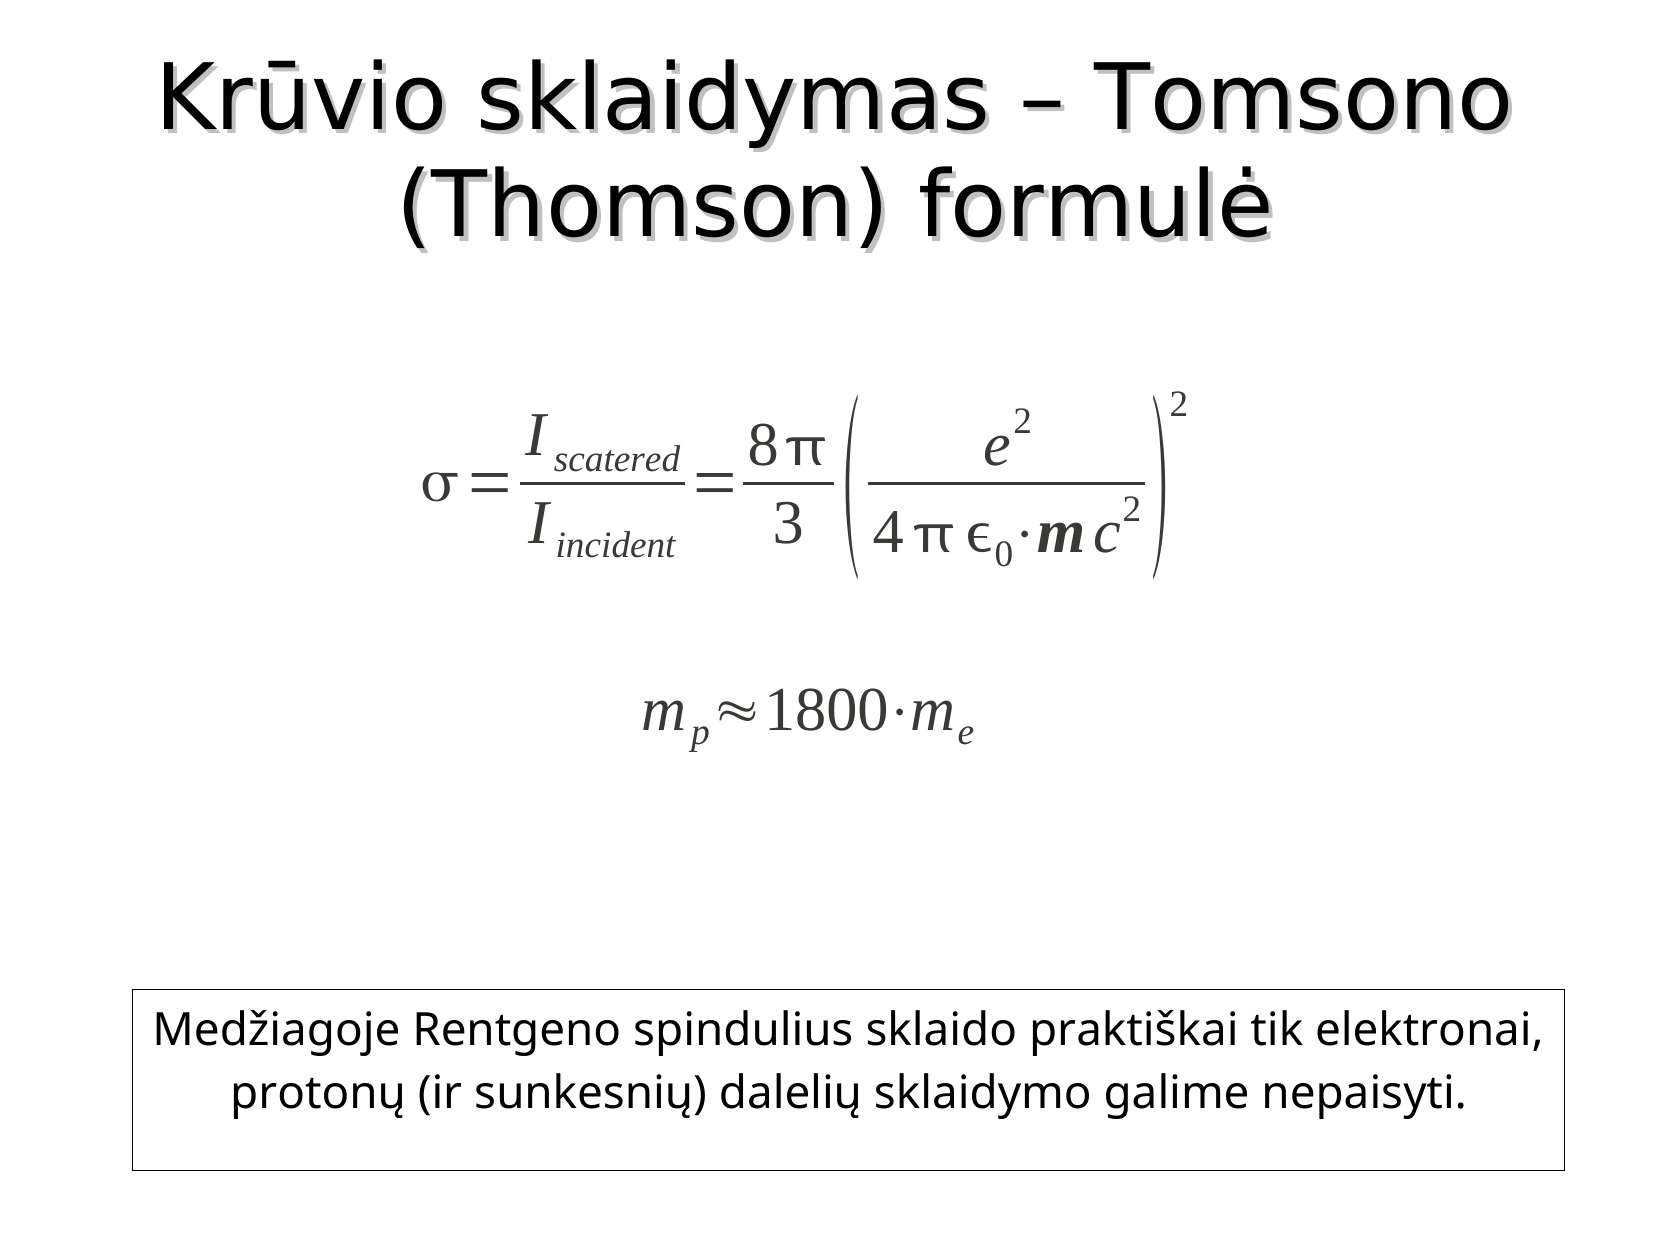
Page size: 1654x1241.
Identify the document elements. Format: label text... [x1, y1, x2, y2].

chart [634, 674, 981, 753]
text_box Medžiagoje Rentgeno spindulius sklaido praktiškai tik elektronai, protonų (ir sunkesnių) dalelių sklaidymo galime nepaisyti. [132, 989, 1565, 1171]
title Krūvio sklaidymas – Tomsono (Thomson) formulė [91, 44, 1580, 259]
chart [413, 383, 1196, 584]
